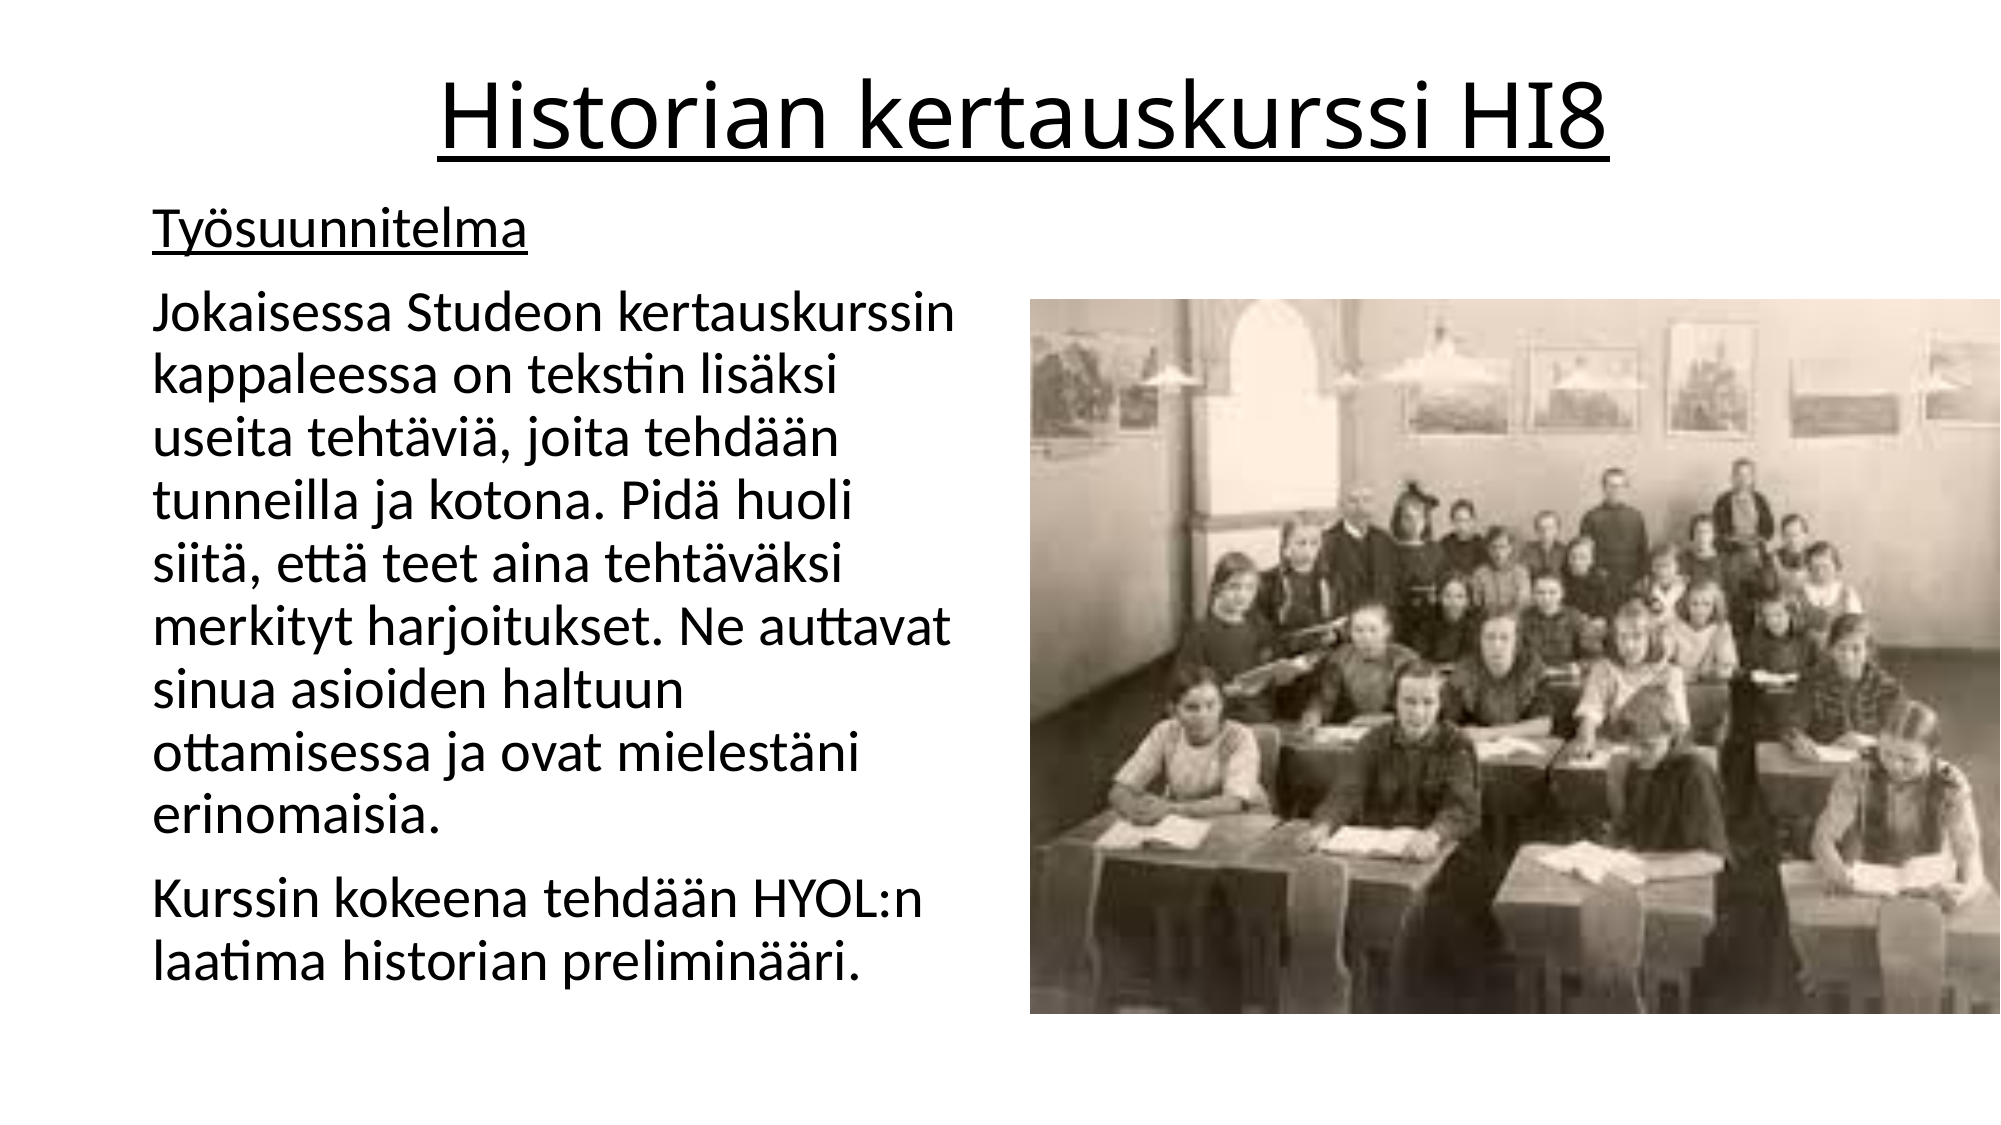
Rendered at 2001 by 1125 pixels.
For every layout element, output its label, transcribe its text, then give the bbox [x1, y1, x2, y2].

picture [1030, 299, 2000, 1014]
list Työsuunnitelma Jokaisessa Studeon kertauskurssin kappaleessa on tekstin lisäksi useita tehtäviä, joita tehdään tunneilla ja kotona. Pidä huoli siitä, että teet aina tehtäväksi merkityt harjoitukset. Ne auttavat sinua asioiden haltuun ottamisessa ja ovat mielestäni erinomaisia. Kurssin kokeena tehdään HYOL:n laatima historian preliminääri. [137, 189, 988, 1014]
title Historian kertauskurssi HI8 [137, 10, 1863, 228]
